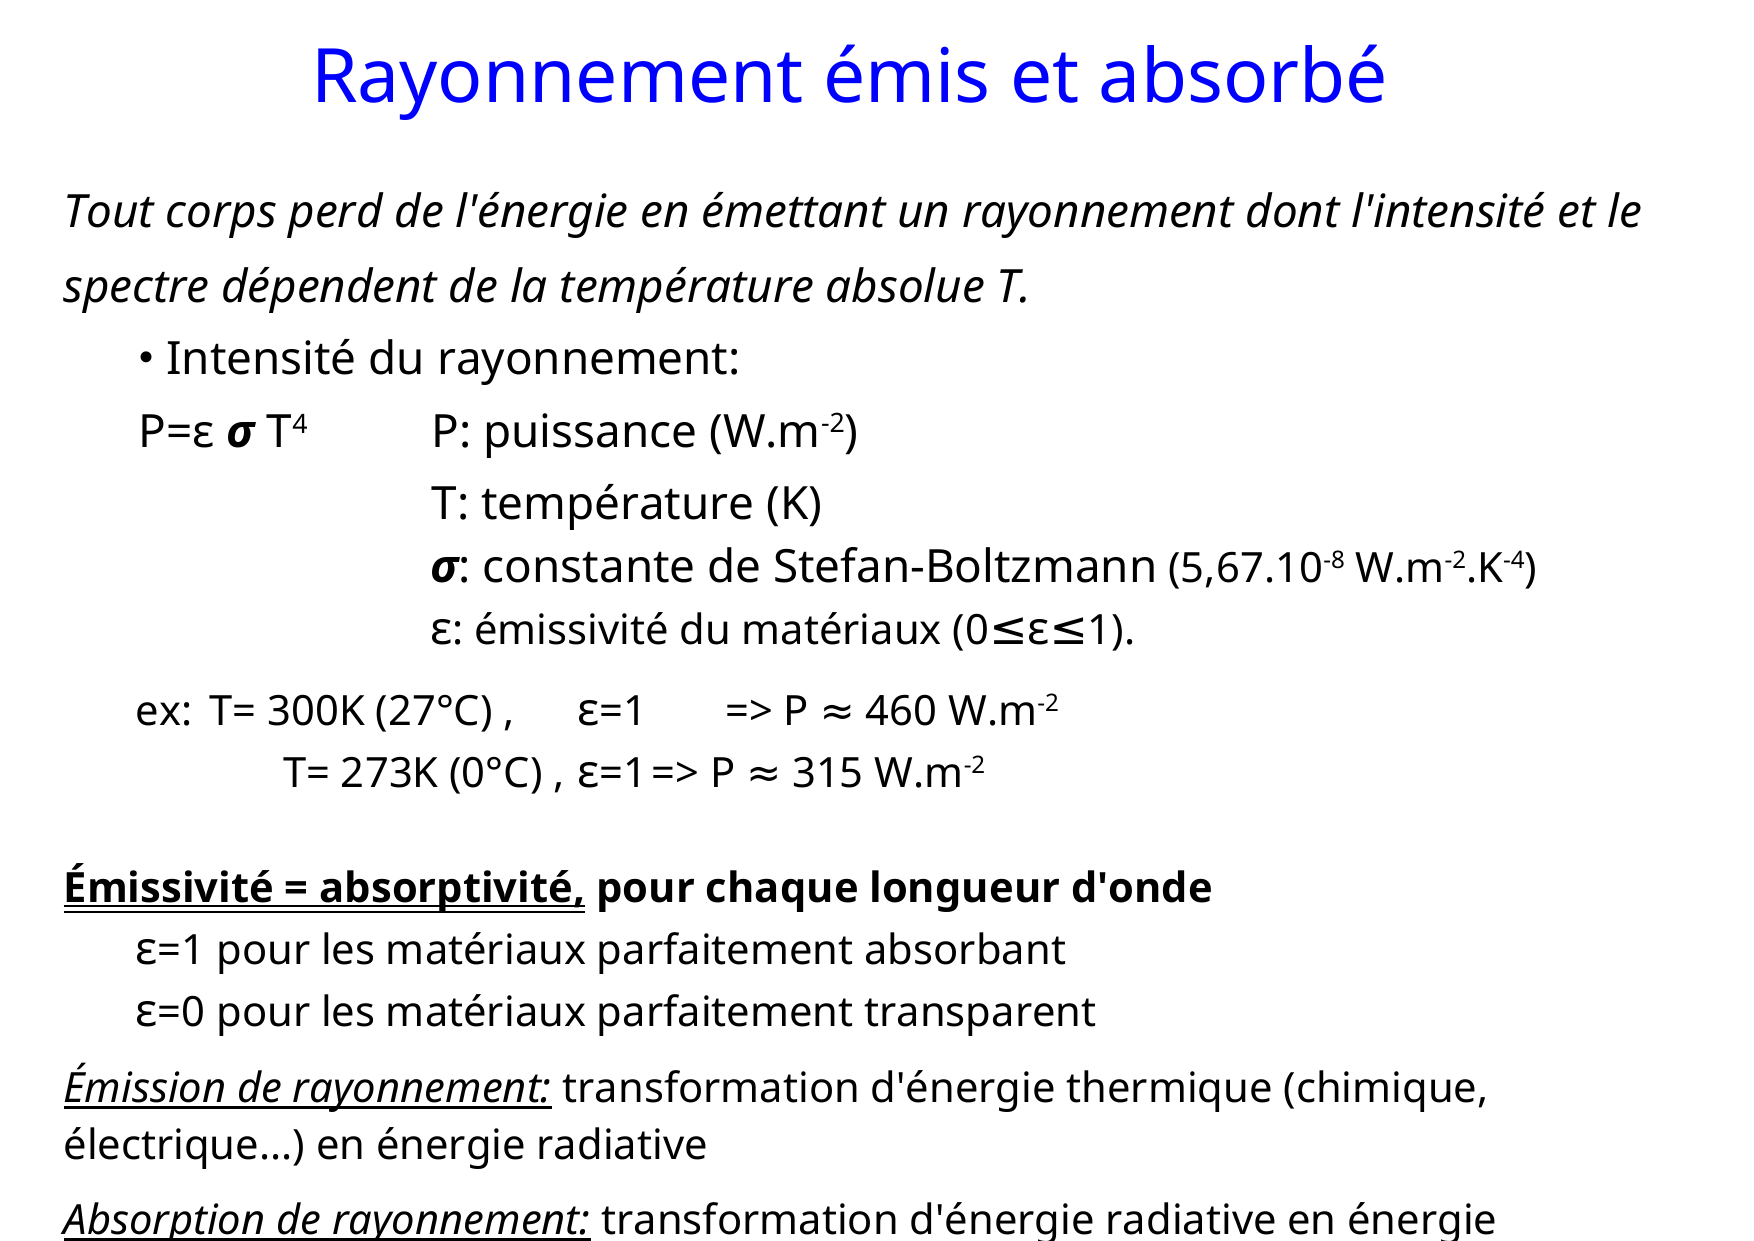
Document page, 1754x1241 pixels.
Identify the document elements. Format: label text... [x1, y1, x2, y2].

text_box Rayonnement émis et absorbé [49, 22, 1651, 125]
text_box Tout corps perd de l'énergie en émettant un rayonnement dont l'intensité et le spectre dépendent de la température absolue T. Intensité du rayonnement: P=ε σ T4 P: puissance (W.m-2) T: température (K) σ: constante de Stefan-Boltzmann (5,67.10-8 W.m-2.K-4) ε: émissivité du matériaux (0≤ε≤1). ex: T= 300K (27°C) , ε=1 => P ≈ 460 W.m-2 T= 273K (0°C) , ε=1 => P ≈ 315 W.m-2 Émissivité = absorptivité, pour chaque longueur d'onde ε=1 pour les matériaux parfaitement absorbant ε=0 pour les matériaux parfaitement transparent Émission de rayonnement: transformation d'énergie thermique (chimique, électrique...) en énergie radiative Absorption de rayonnement: transformation d'énergie radiative en énergie thermique (chimique, électrique...). Par ex: plaque noire au soleil. [63, 165, 1695, 1241]
